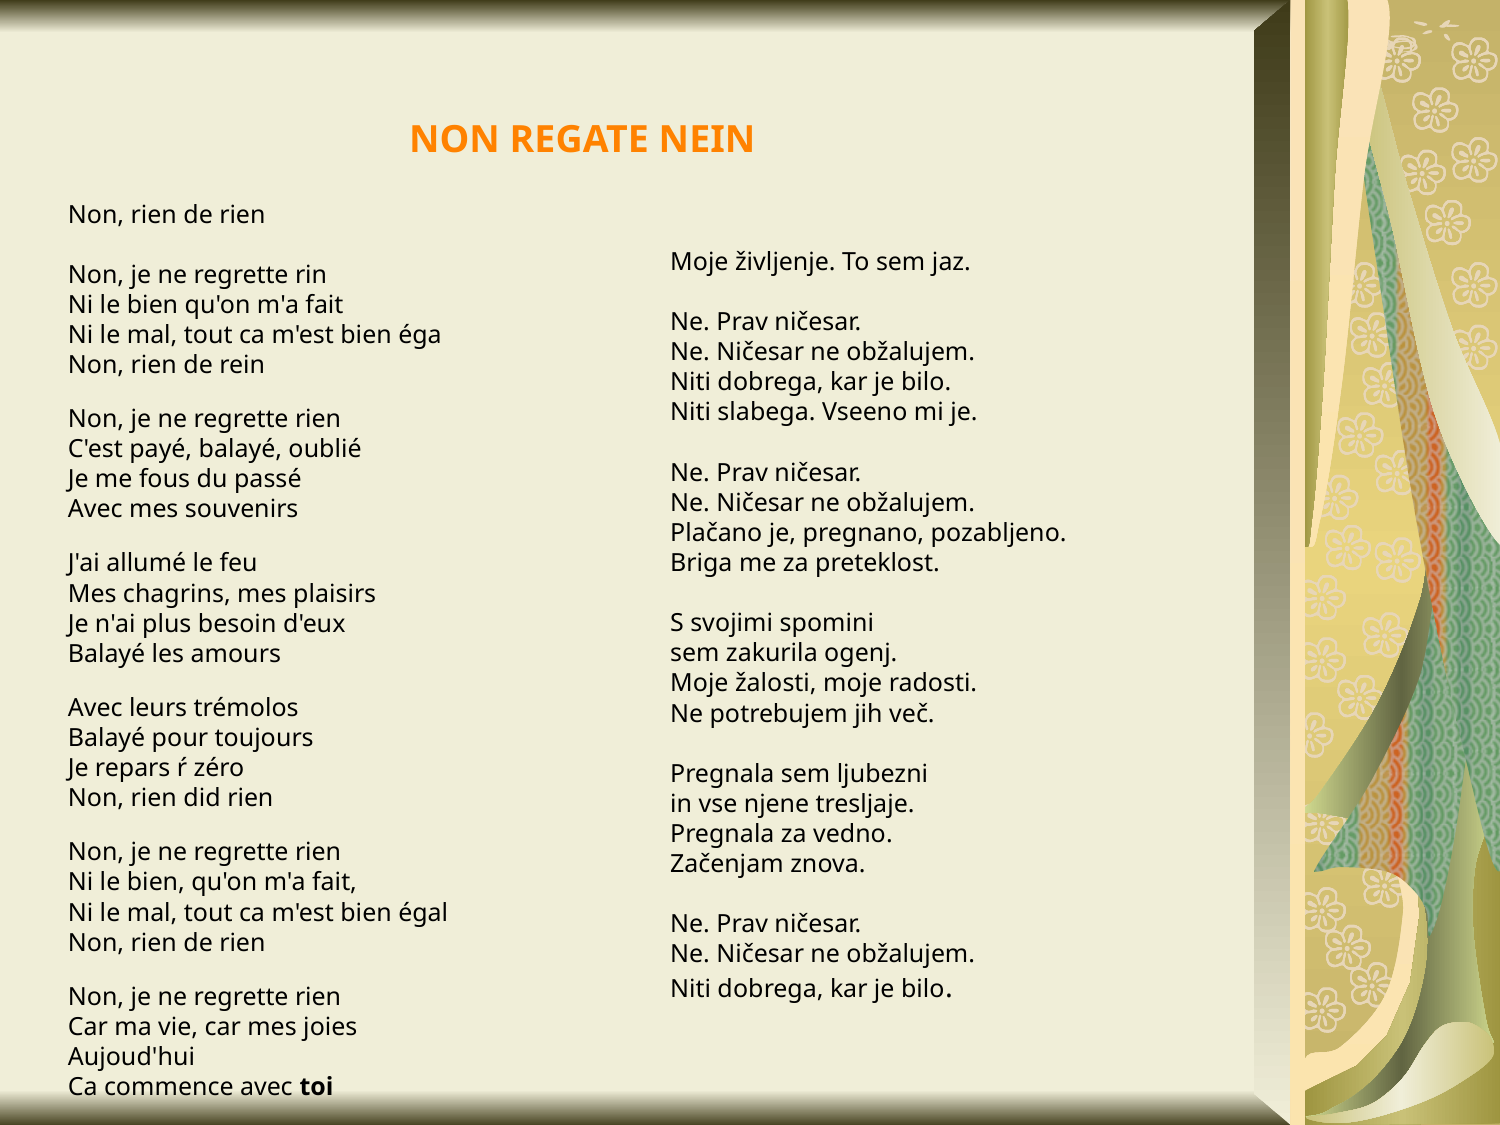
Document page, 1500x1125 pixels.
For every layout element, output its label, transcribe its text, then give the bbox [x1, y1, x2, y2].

text_box NON REGATE NEIN [218, 66, 947, 208]
list Moje življenje. To sem jaz. Ne. Prav ničesar. Ne. Ničesar ne obžalujem. Niti dobrega, kar je bilo. Niti slabega. Vseeno mi je. Ne. Prav ničesar. Ne. Ničesar ne obžalujem. Plačano je, pregnano, pozabljeno. Briga me za preteklost. S svojimi spomini sem zakurila ogenj. Moje žalosti, moje radosti. Ne potrebujem jih več. Pregnala sem ljubezni in vse njene tresljaje. Pregnala za vedno. Začenjam znova. Ne. Prav ničesar. Ne. Ničesar ne obžalujem. Niti dobrega, kar je bilo. [655, 243, 1249, 1011]
list Non, rien de rien Non, je ne regrette rin Ni le bien qu'on m'a fait Ni le mal, tout ca m'est bien éga Non, rien de rein Non, je ne regrette rien C'est payé, balayé, oublié Je me fous du passé Avec mes souvenirs J'ai allumé le feu Mes chagrins, mes plaisirs Je n'ai plus besoin d'eux Balayé les amours Avec leurs trémolos Balayé pour toujours Je repars ŕ zéro Non, rien did rien Non, je ne regrette rien Ni le bien, qu'on m'a fait, Ni le mal, tout ca m'est bien égal Non, rien de rien Non, je ne regrette rien Car ma vie, car mes joies Aujoud'hui Ca commence avec toi [53, 196, 647, 1108]
picture [1314, 144, 1500, 936]
